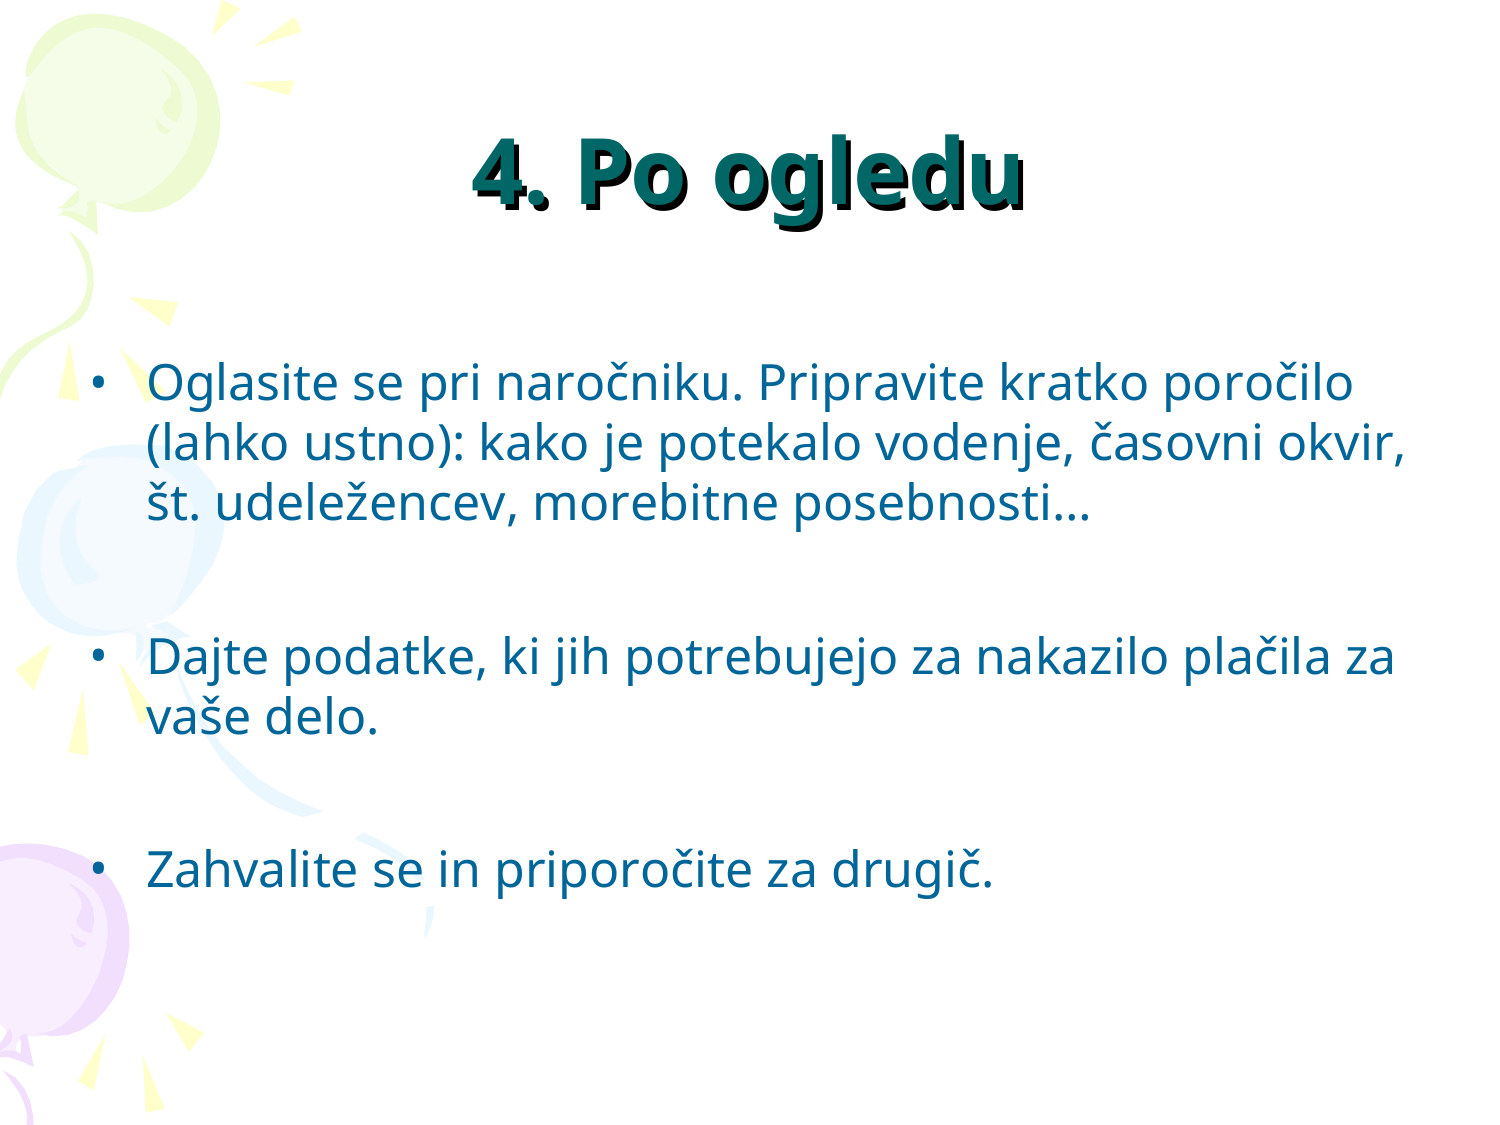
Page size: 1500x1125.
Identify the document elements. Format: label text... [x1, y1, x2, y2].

list Oglasite se pri naročniku. Pripravite kratko poročilo (lahko ustno): kako je potekalo vodenje, časovni okvir, št. udeležencev, morebitne posebnosti… Dajte podatke, ki jih potrebujejo za nakazilo plačila za vaše delo. Zahvalite se in priporočite za drugič. [75, 262, 1426, 994]
title 4. Po ogledu [72, 16, 1426, 233]
